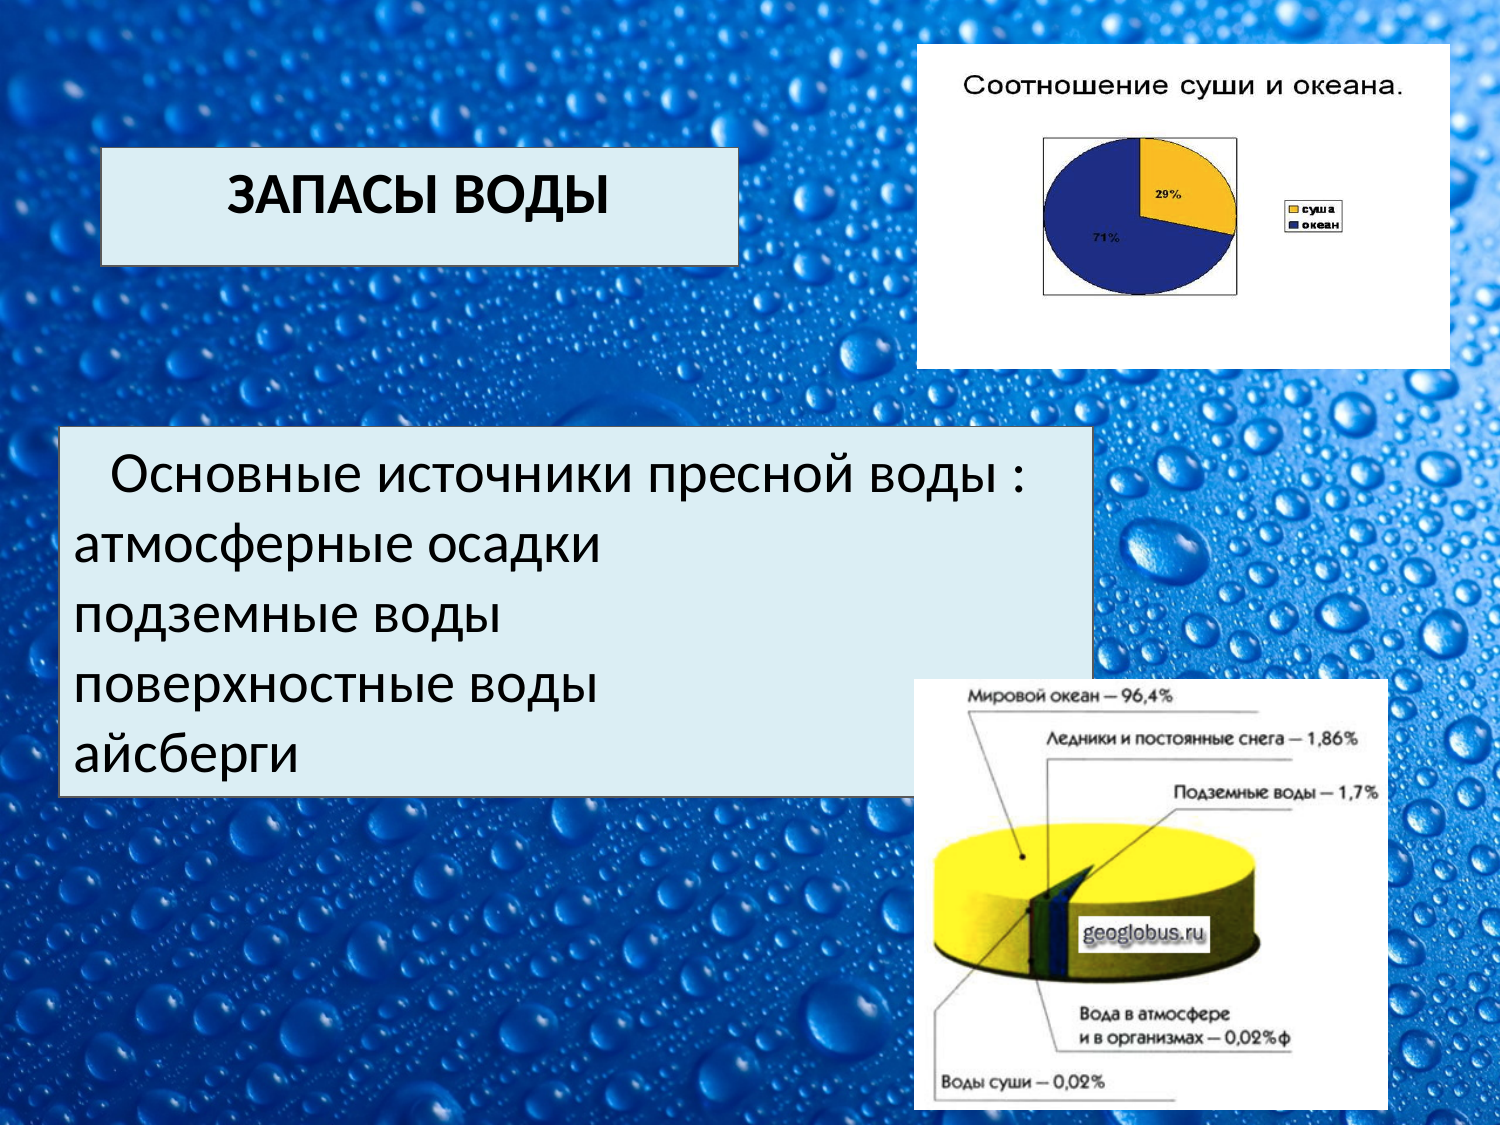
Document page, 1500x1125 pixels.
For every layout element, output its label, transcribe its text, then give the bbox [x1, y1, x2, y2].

text_box ЗАПАСЫ ВОДЫ [100, 147, 739, 266]
picture [0, 0, 1500, 1125]
text_box Основные источники пресной воды : атмосферные осадки подземные воды поверхностные воды айсберги [59, 426, 1093, 798]
